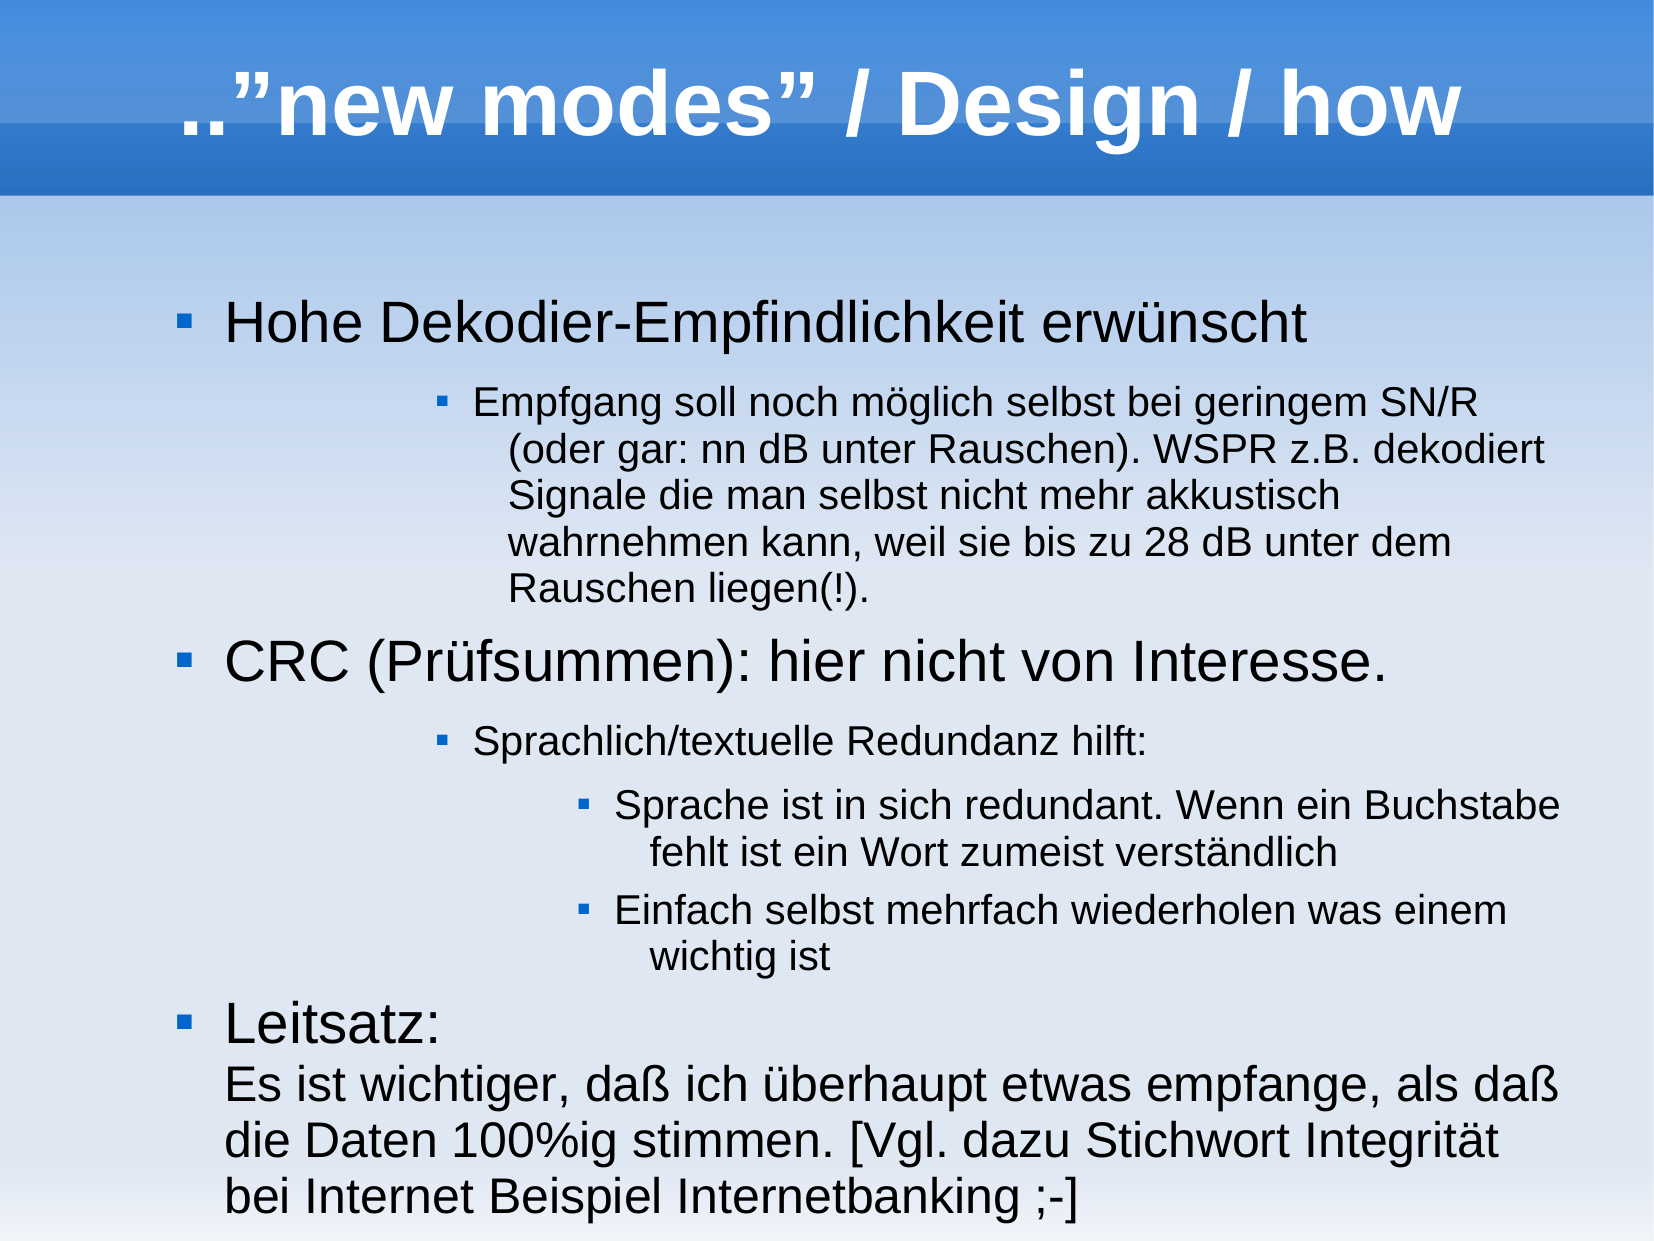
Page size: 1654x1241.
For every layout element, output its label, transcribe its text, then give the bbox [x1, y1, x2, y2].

picture [0, 0, 1654, 1241]
list Hohe Dekodier-Empfindlichkeit erwünscht Empfgang soll noch möglich selbst bei geringem SN/R (oder gar: nn dB unter Rauschen). WSPR z.B. dekodiert Signale die man selbst nicht mehr akkustisch wahrnehmen kann, weil sie bis zu 28 dB unter dem Rauschen liegen(!). CRC (Prüfsummen): hier nicht von Interesse. Sprachlich/textuelle Redundanz hilft: Sprache ist in sich redundant. Wenn ein Buchstabe fehlt ist ein Wort zumeist verständlich Einfach selbst mehrfach wiederholen was einem wichtig ist Leitsatz: Es ist wichtiger, daß ich überhaupt etwas empfange, als daß die Daten 100%ig stimmen. [Vgl. dazu Stichwort Integrität bei Internet Beispiel Internetbanking ;-] [82, 290, 1571, 1224]
title ..”new modes” / Design / how [76, 7, 1565, 200]
